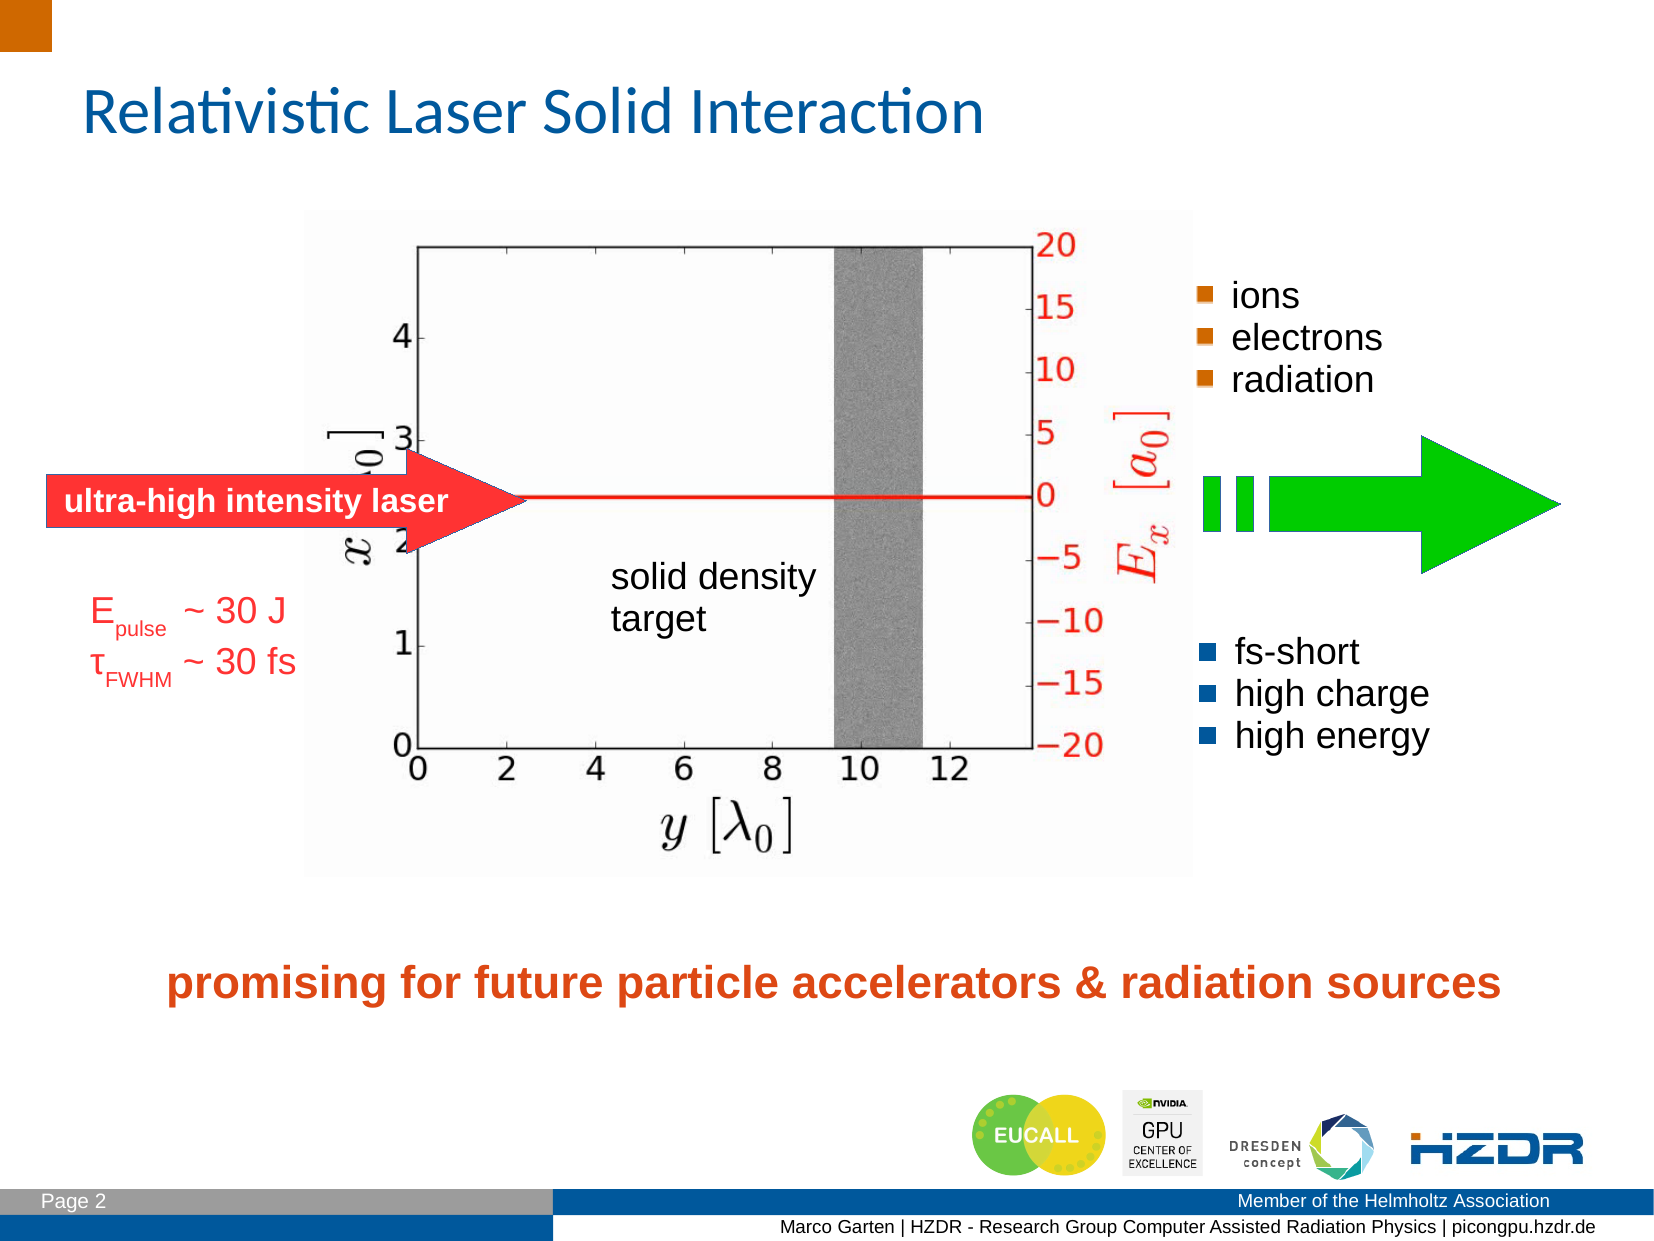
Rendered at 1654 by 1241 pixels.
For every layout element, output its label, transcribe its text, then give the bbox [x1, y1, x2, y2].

text_box ultra-high intensity laser [46, 448, 527, 554]
text_box ions electrons radiation [1181, 224, 1467, 450]
text_box Epulse ~ 30 J τFWHM ~ 30 fs [75, 565, 331, 716]
text_box [1269, 450, 1561, 574]
picture [1230, 1114, 1374, 1180]
text_box solid density target [596, 548, 1002, 648]
text_box [303, 209, 1194, 878]
picture [964, 1080, 1211, 1185]
title Relativistic Laser Solid Interaction [82, 49, 1571, 166]
text_box [1236, 476, 1254, 532]
text_box fs-short high charge high energy [1194, 602, 1605, 786]
text_box promising for future particle accelerators & radiation sources [151, 924, 1603, 1042]
text_box [1203, 476, 1221, 532]
picture [1386, 1114, 1602, 1183]
